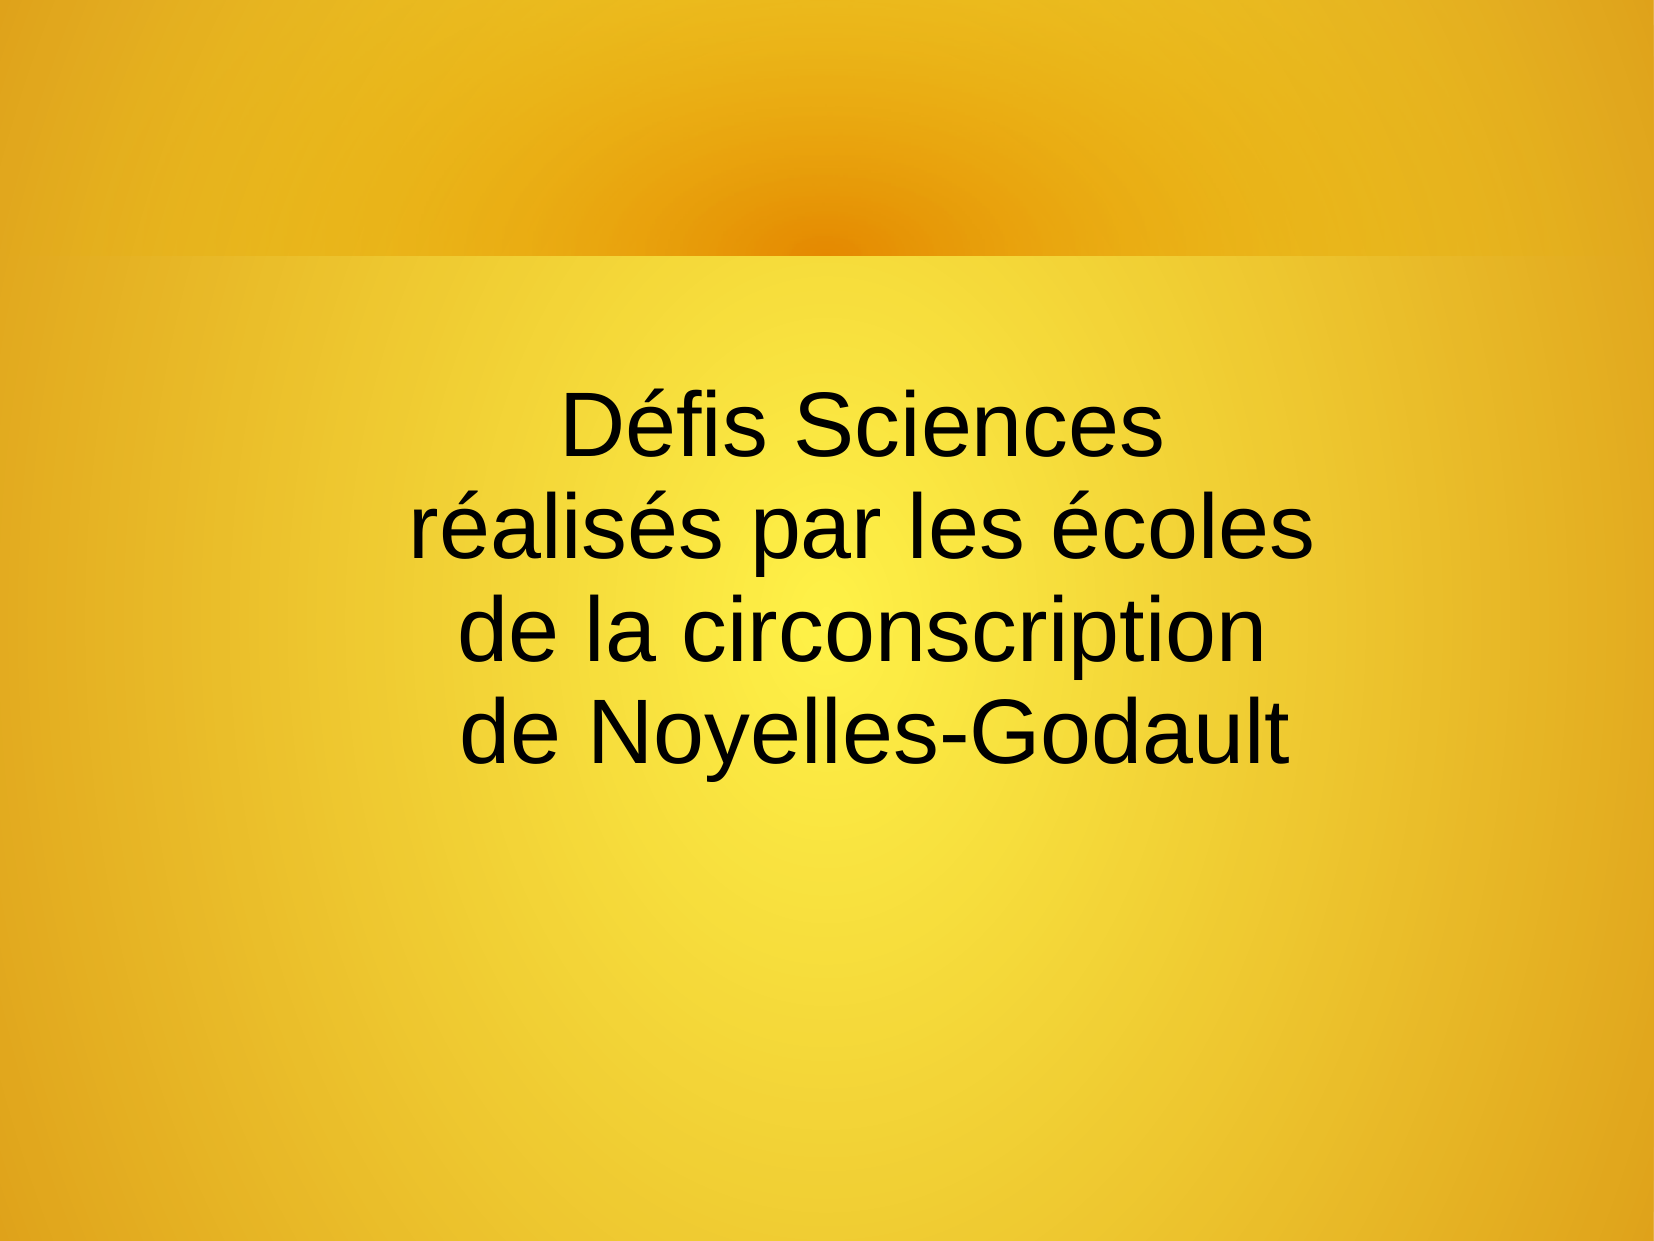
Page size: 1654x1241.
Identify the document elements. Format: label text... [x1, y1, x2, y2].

text_box Défis Sciences réalisés par les écoles de la circonscription de Noyelles-Godault [248, 366, 1504, 807]
